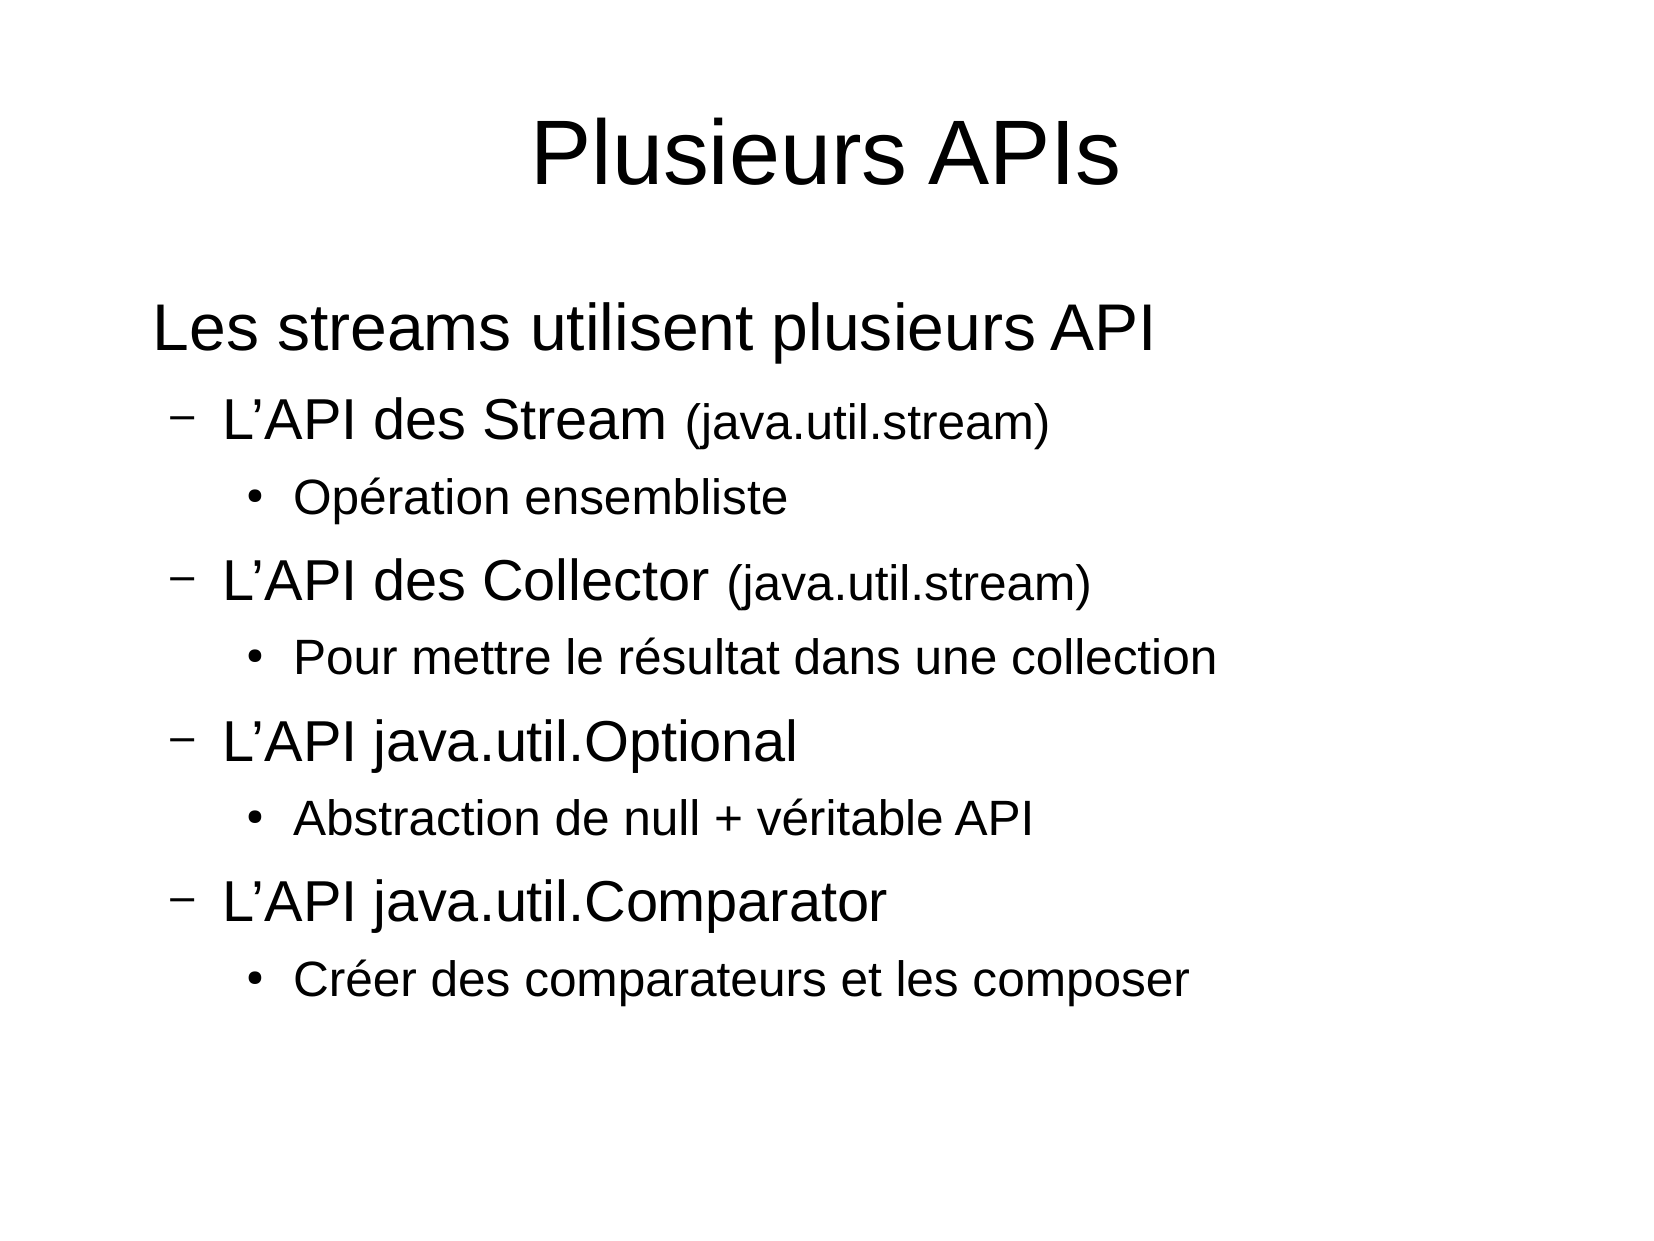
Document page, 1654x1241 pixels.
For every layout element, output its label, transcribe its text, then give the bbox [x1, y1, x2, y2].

title Plusieurs APIs [82, 49, 1571, 257]
list Les streams utilisent plusieurs API L’API des Stream (java.util.stream) Opération ensembliste L’API des Collector (java.util.stream) Pour mettre le résultat dans une collection L’API java.util.Optional Abstraction de null + véritable API L’API java.util.Comparator Créer des comparateurs et les composer [82, 290, 1571, 1010]
